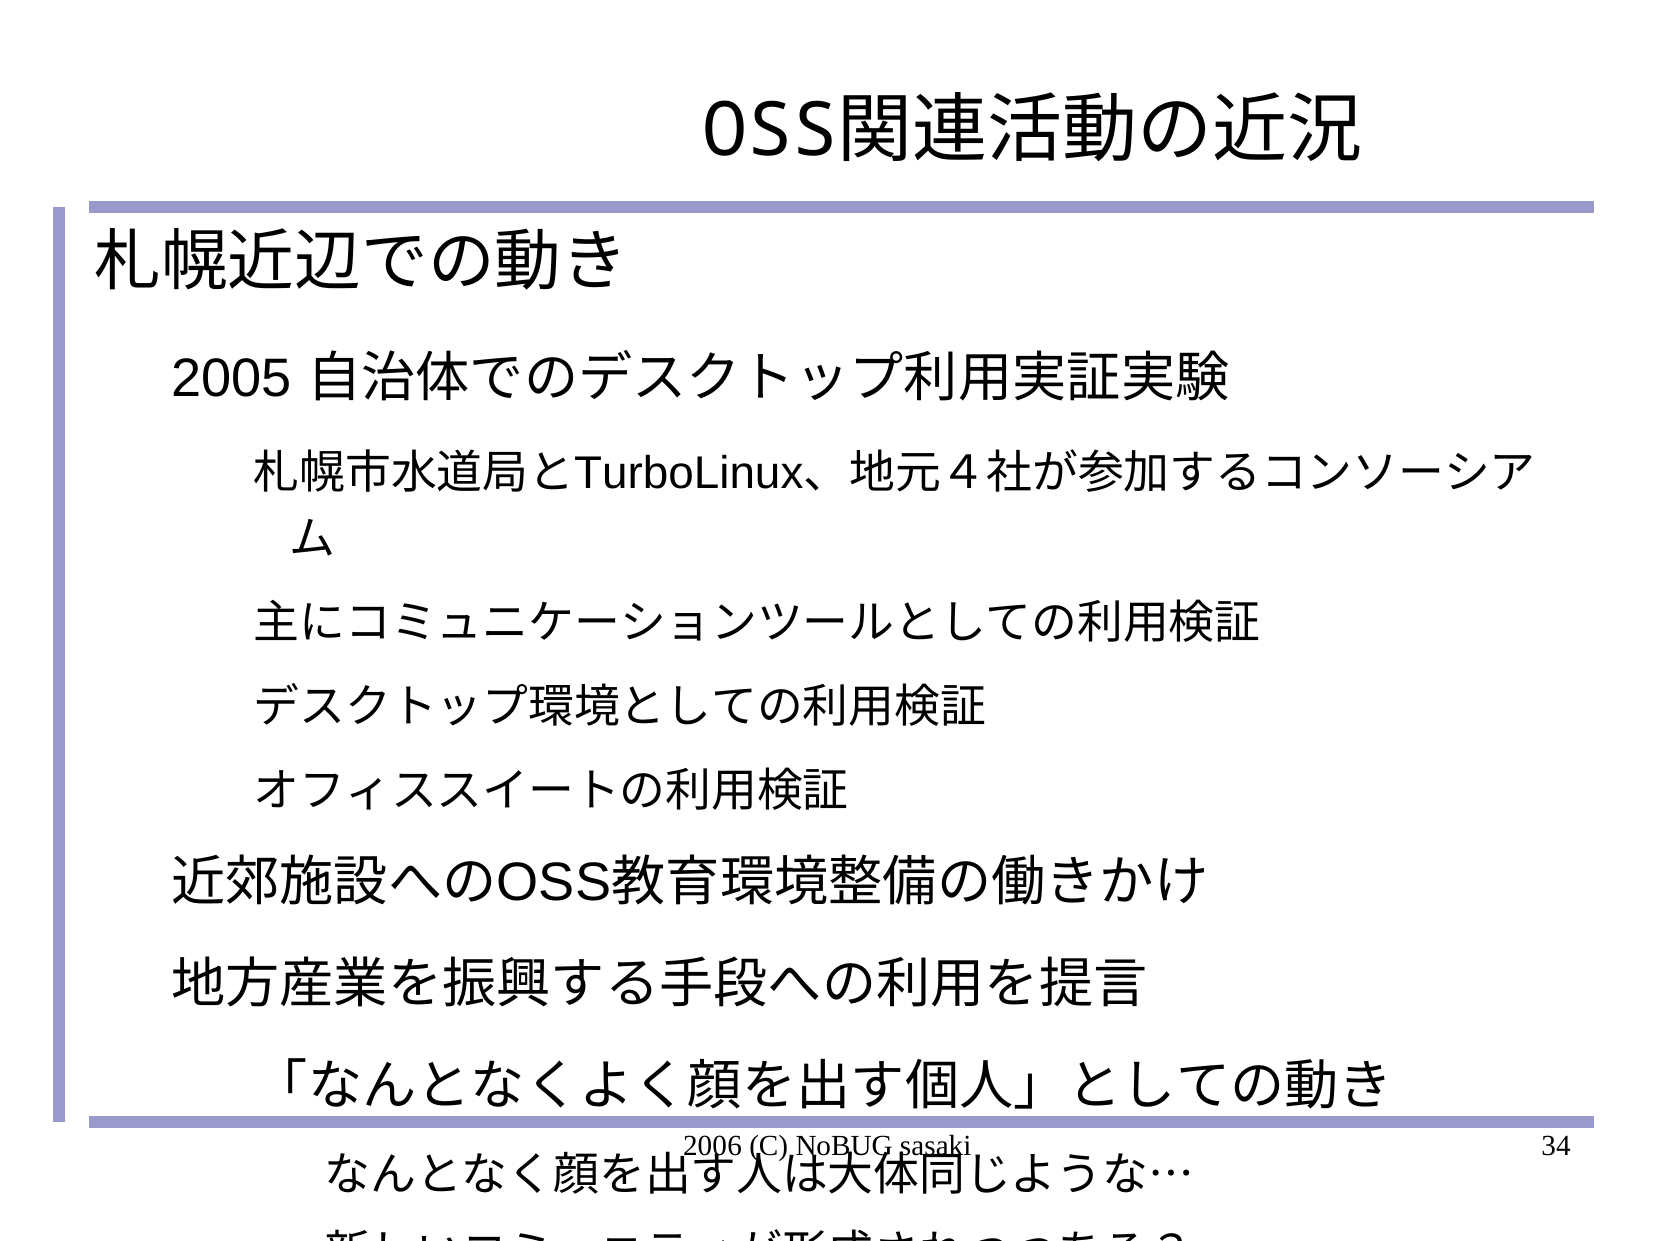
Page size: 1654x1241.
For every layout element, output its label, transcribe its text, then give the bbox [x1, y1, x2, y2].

list 札幌近辺での動き 2005 自治体でのデスクトップ利用実証実験 札幌市水道局とTurboLinux、地元４社が参加するコンソーシアム 主にコミュニケーションツールとしての利用検証 デスクトップ環境としての利用検証 オフィススイートの利用検証 近郊施設へのOSS教育環境整備の働きかけ 地方産業を振興する手段への利用を提言 「なんとなくよく顔を出す個人」としての動き なんとなく顔を出す人は大体同じような… 新しいコミュニティが形成されつつある？ 業界関連団体、行政としても、バラバラに見えている [76, 206, 1565, 1123]
title OSS関連活動の近況 [501, 59, 1563, 187]
